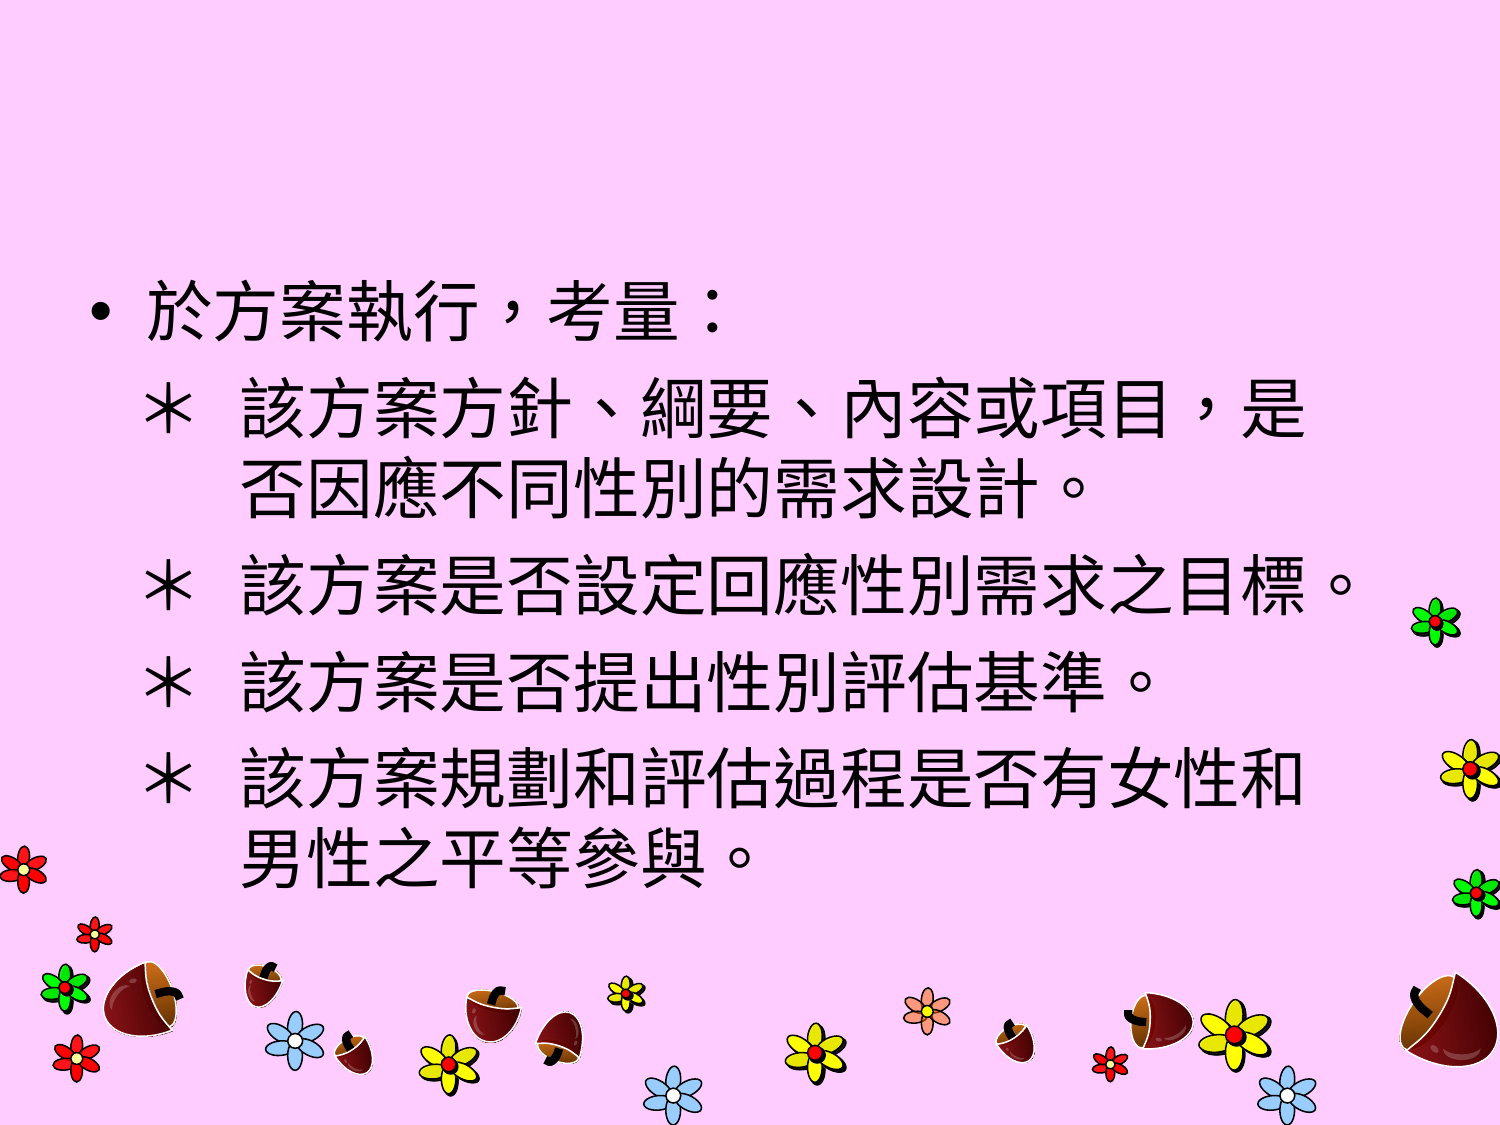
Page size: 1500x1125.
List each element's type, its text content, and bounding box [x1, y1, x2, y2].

list 於方案執行，考量： ＊ 該方案方針、綱要、內容或項目，是 否因應不同性別的需求設計。 ＊ 該方案是否設定回應性別需求之目標。 ＊ 該方案是否提出性別評估基準。 ＊ 該方案規劃和評估過程是否有女性和 男性之平等參與。 [75, 262, 1426, 1005]
